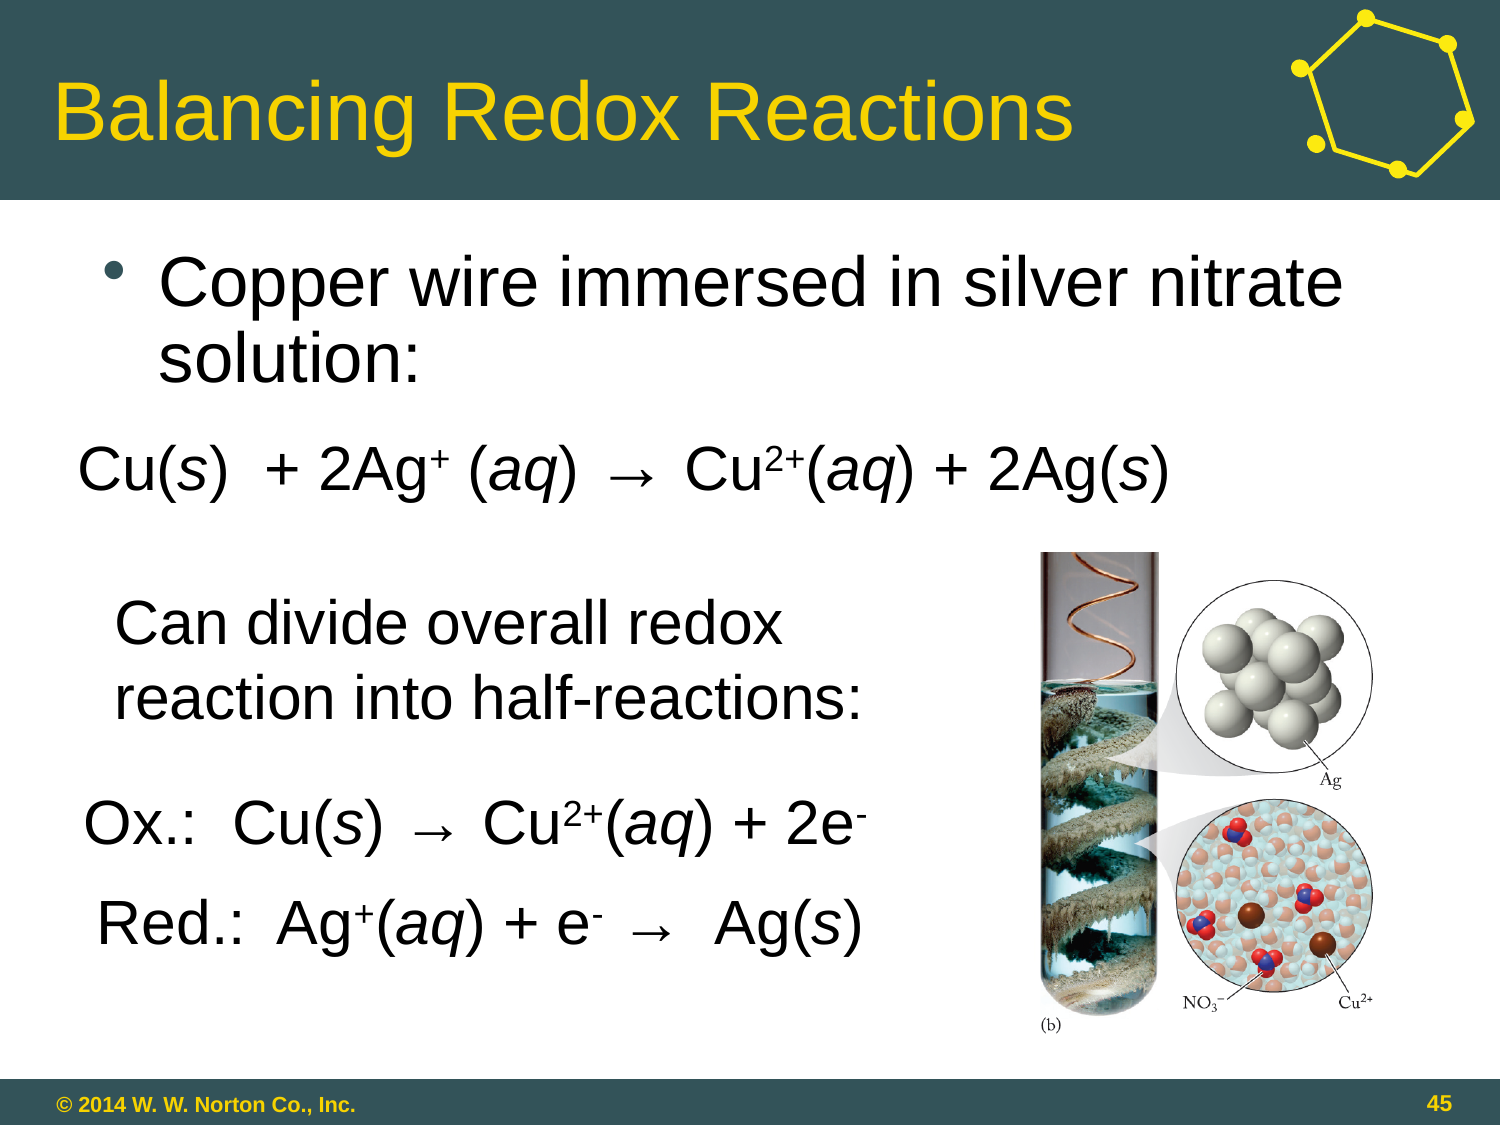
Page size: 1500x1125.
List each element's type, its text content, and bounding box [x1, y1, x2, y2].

text_box Ox.: Cu(s) → Cu2+(aq) + 2e- [69, 774, 883, 865]
text_box Cu(s) + 2Ag+ (aq) → Cu2+(aq) + 2Ag(s) [62, 412, 1338, 513]
picture [1034, 548, 1375, 1038]
slide_number <number> [1408, 1085, 1468, 1120]
title Balancing Redox Reactions [37, 19, 1118, 195]
text_box Can divide overall redox reaction into half-reactions: [99, 574, 938, 740]
list Copper wire immersed in silver nitrate solution: [87, 237, 1463, 400]
text_box Red.: Ag+(aq) + e- → Ag(s) [81, 875, 879, 965]
